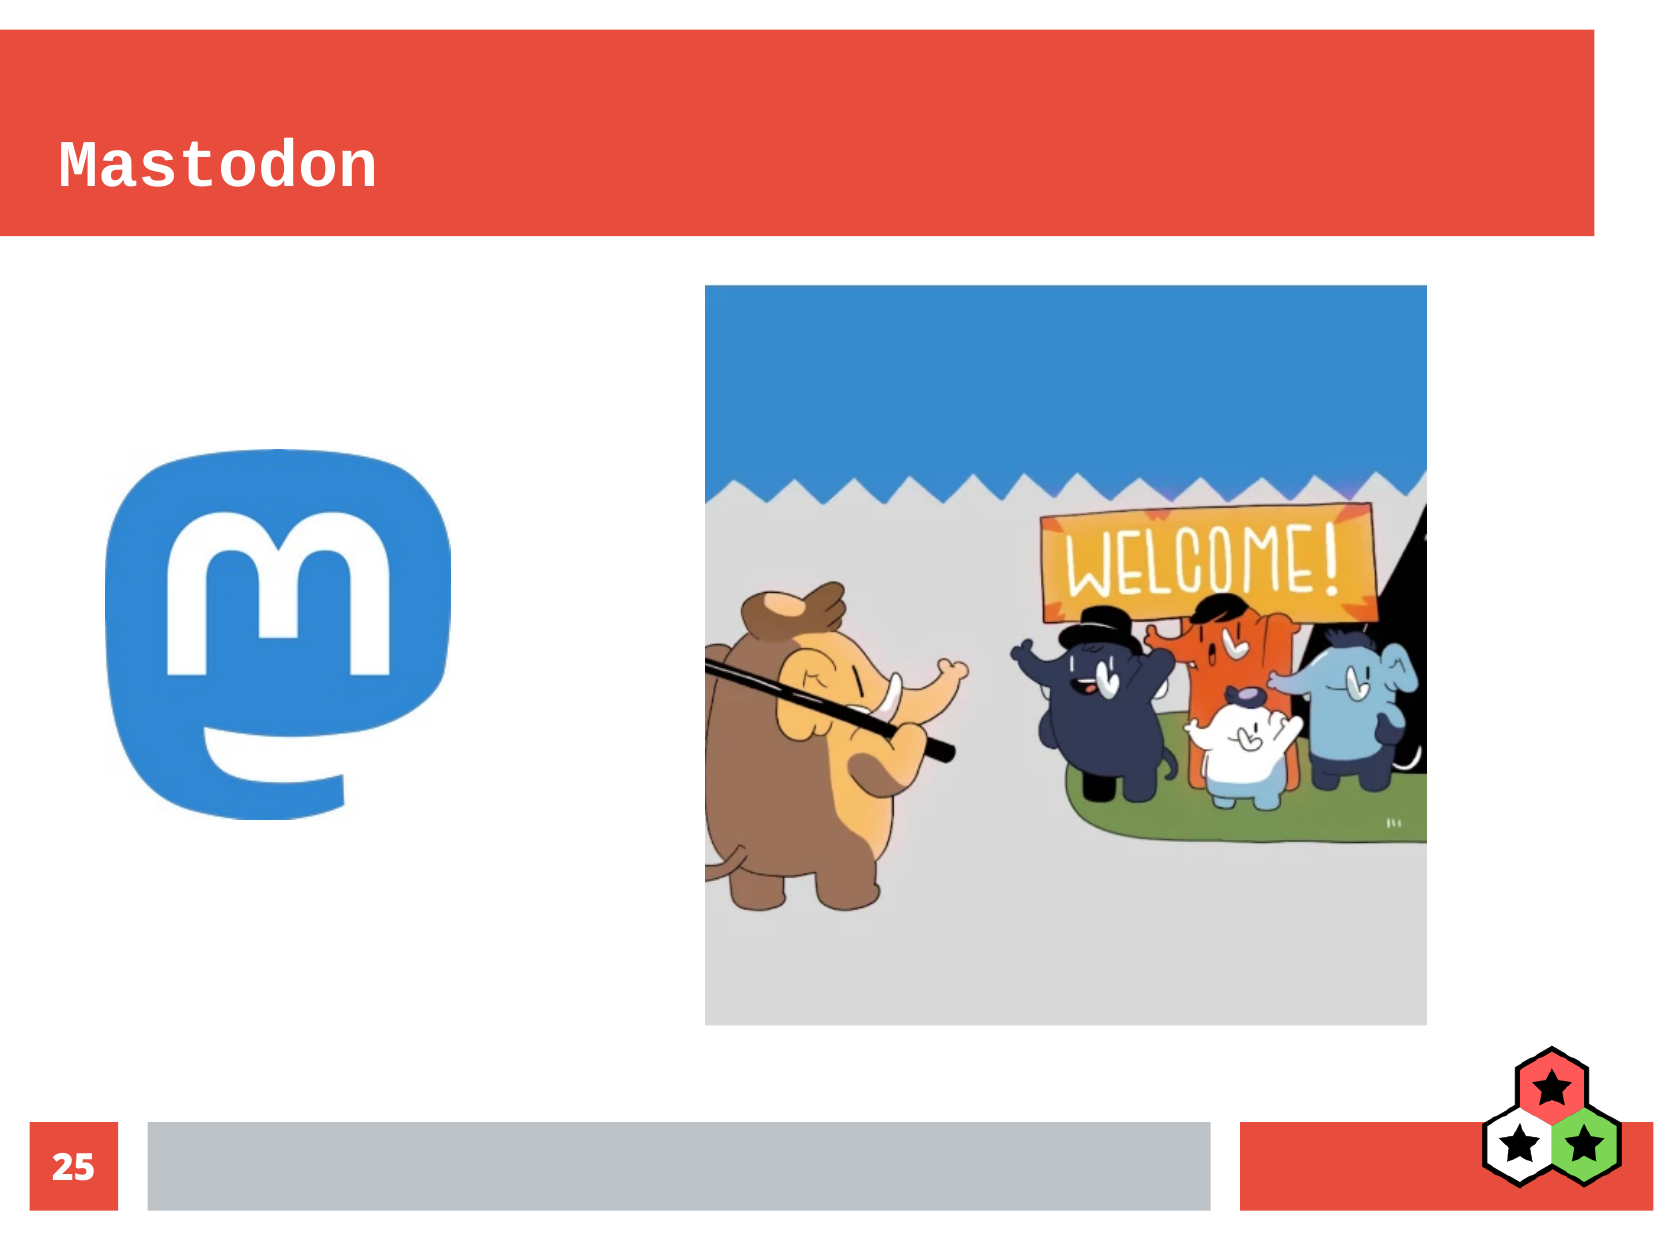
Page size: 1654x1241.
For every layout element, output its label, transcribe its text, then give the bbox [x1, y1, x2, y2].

picture [1463, 1028, 1640, 1205]
title Mastodon [59, 59, 1595, 207]
picture [705, 284, 1427, 1027]
picture [105, 449, 451, 820]
